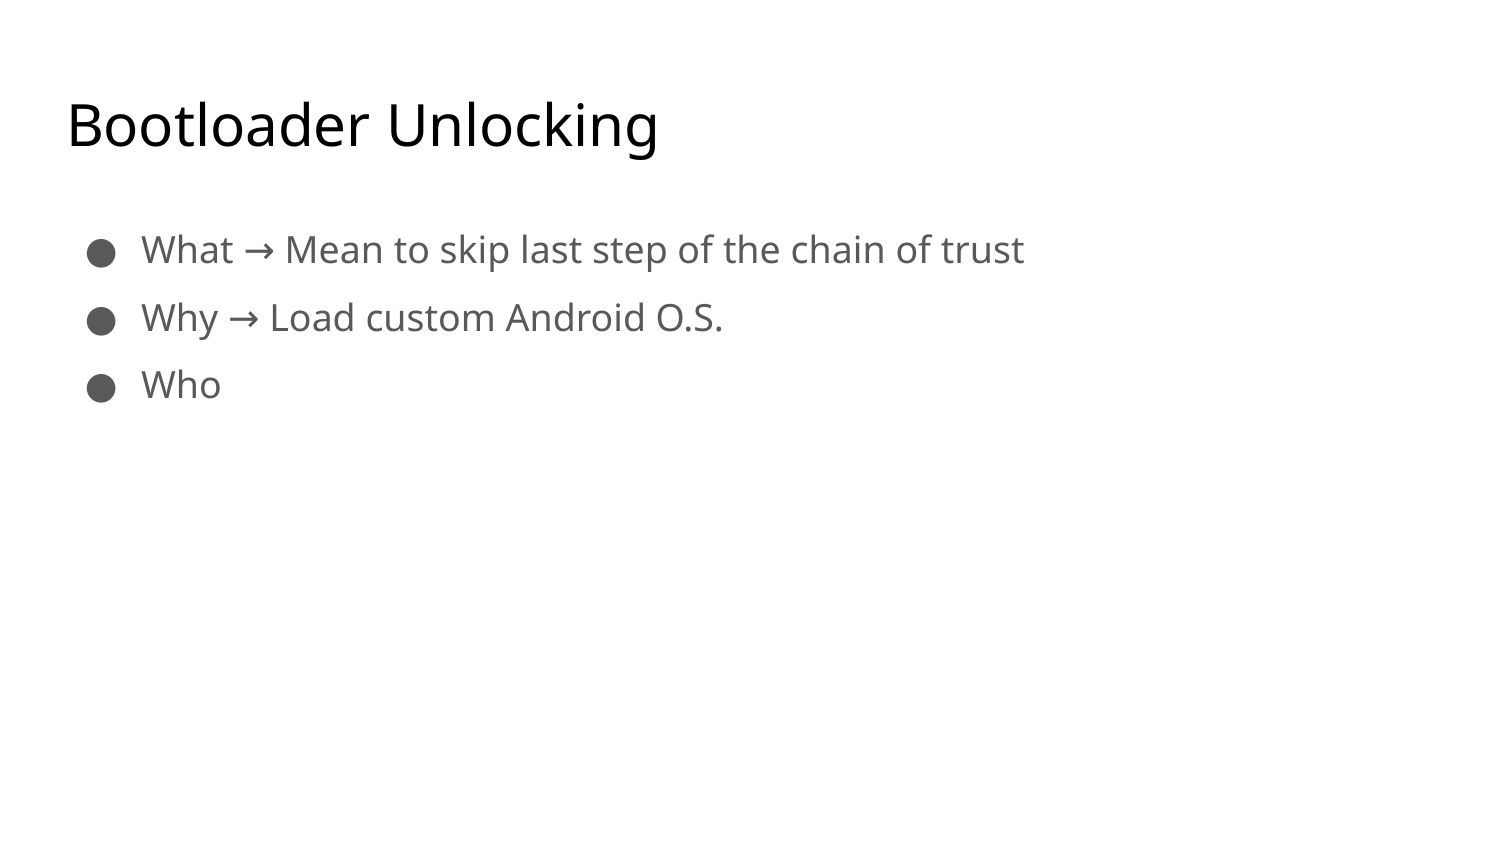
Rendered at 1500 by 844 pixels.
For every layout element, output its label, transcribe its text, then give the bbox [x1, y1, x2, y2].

list What → Mean to skip last step of the chain of trust Why → Load custom Android O.S. Who [51, 189, 1449, 750]
title Bootloader Unlocking [51, 72, 1449, 167]
